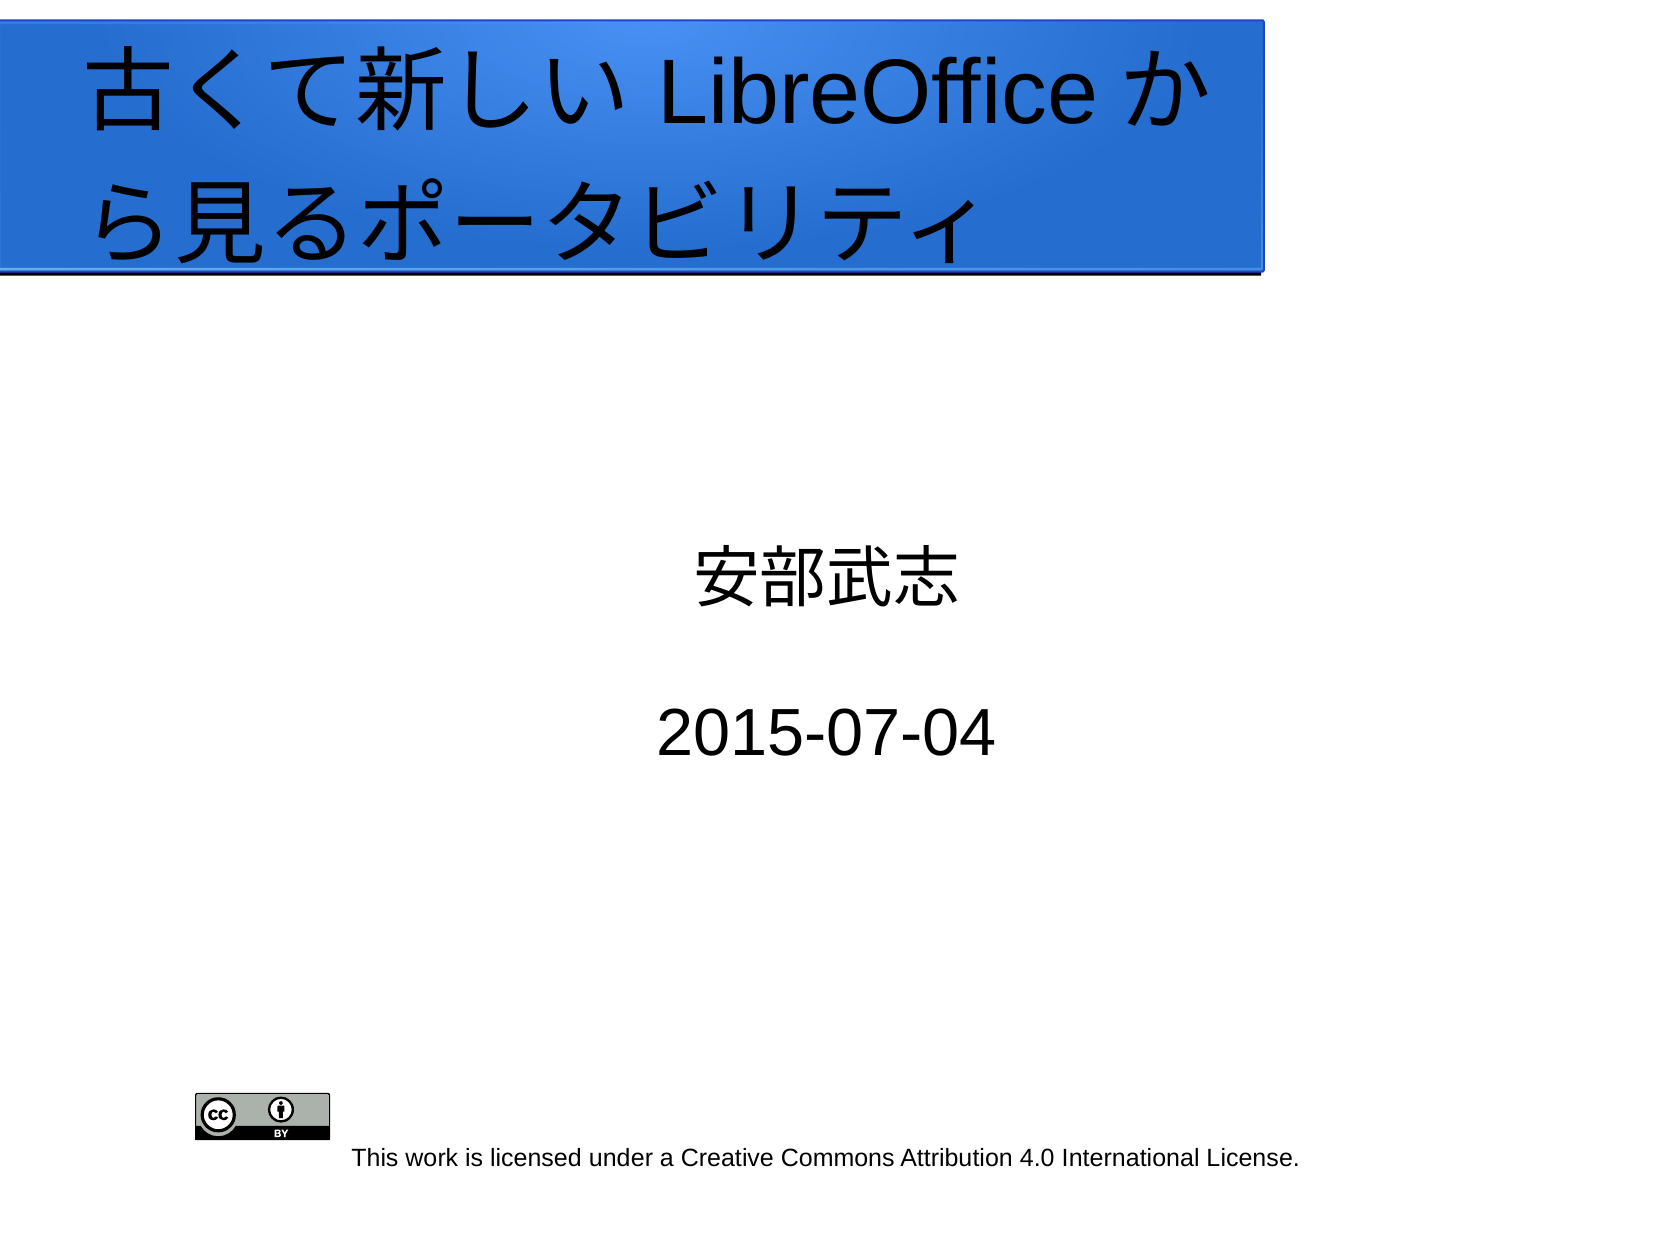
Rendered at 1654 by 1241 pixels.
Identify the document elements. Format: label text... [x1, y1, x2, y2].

title 古くて新しいLibreOfficeから見るポータビリティ [82, 24, 1235, 275]
picture [195, 1092, 331, 1141]
subtitle 安部武志 2015-07-04 This work is licensed under a Creative Commons Attribution 4.0 International License. [82, 510, 1571, 1186]
